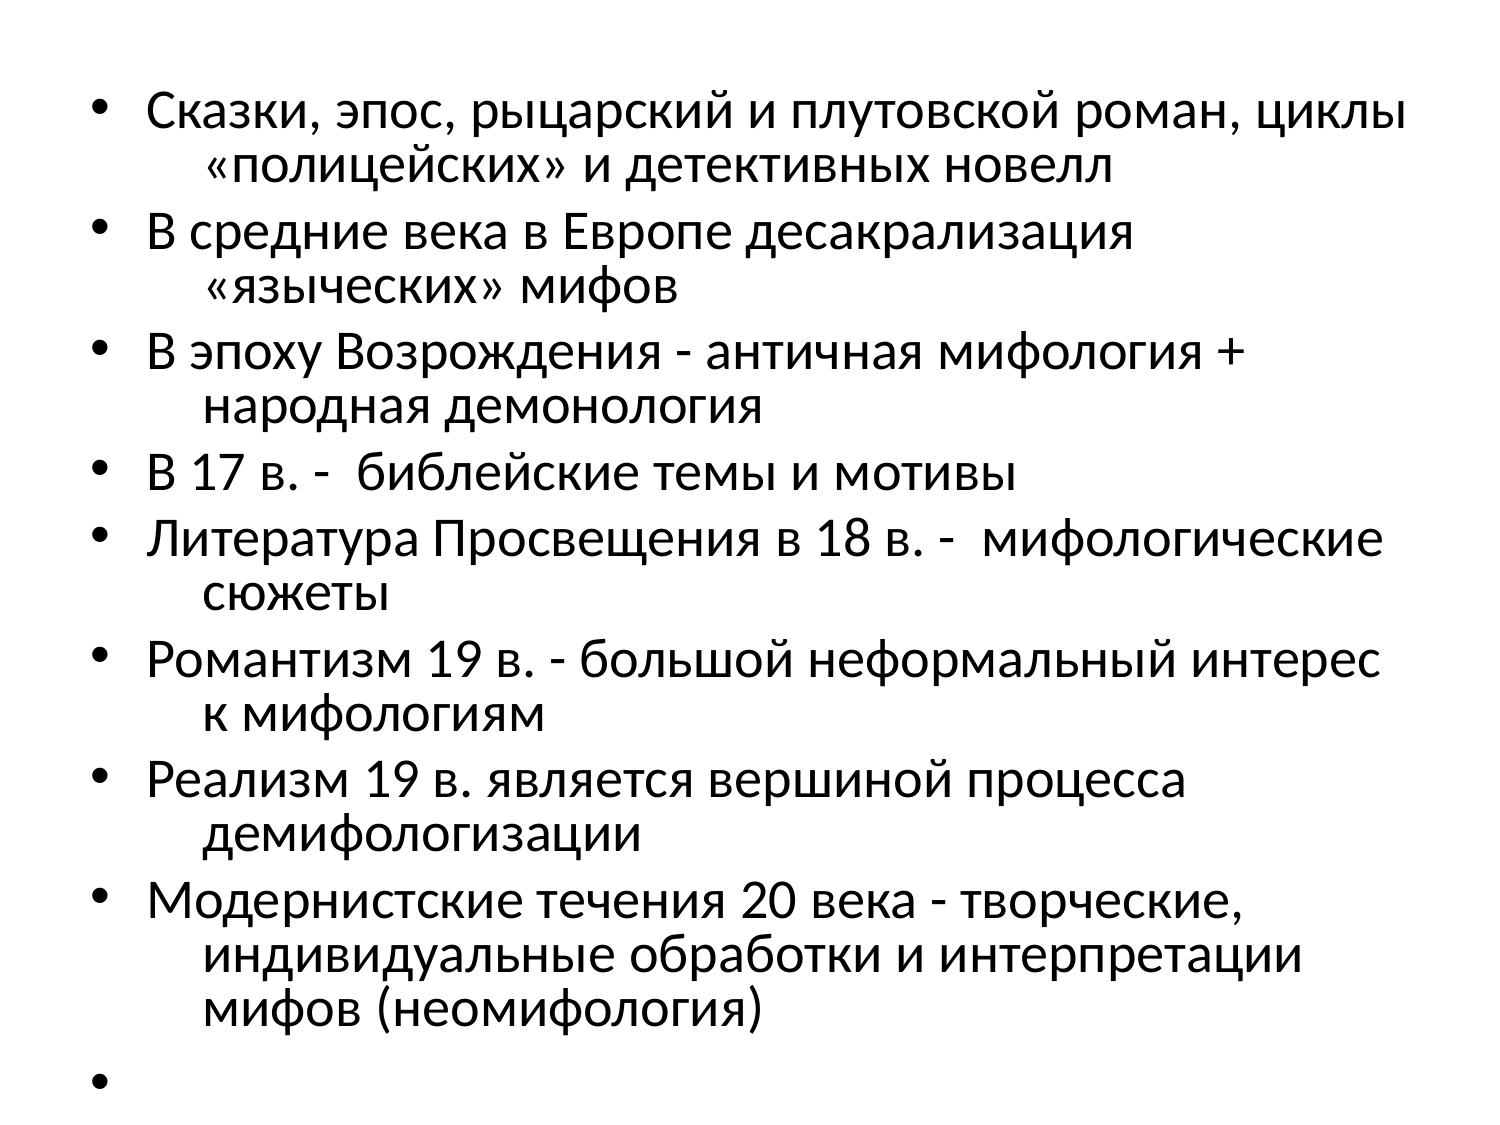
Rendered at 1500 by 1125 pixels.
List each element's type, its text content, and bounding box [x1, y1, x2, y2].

list Сказки, эпос, рыцарский и плутовской роман, циклы «полицейских» и детективных новелл В средние века в Европе десакрализация «языческих» мифов В эпоху Возрождения - античная мифология + народная демонология В 17 в. - библейские темы и мотивы Литература Просвещения в 18 в. - мифологические сюжеты Романтизм 19 в. - большой неформальный интерес к мифологиям Реализм 19 в. является вершиной процесса демифологизации Модернистские течения 20 века - творческие, индивидуальные обработки и интерпретации мифов (неомифология) [75, 78, 1426, 1071]
